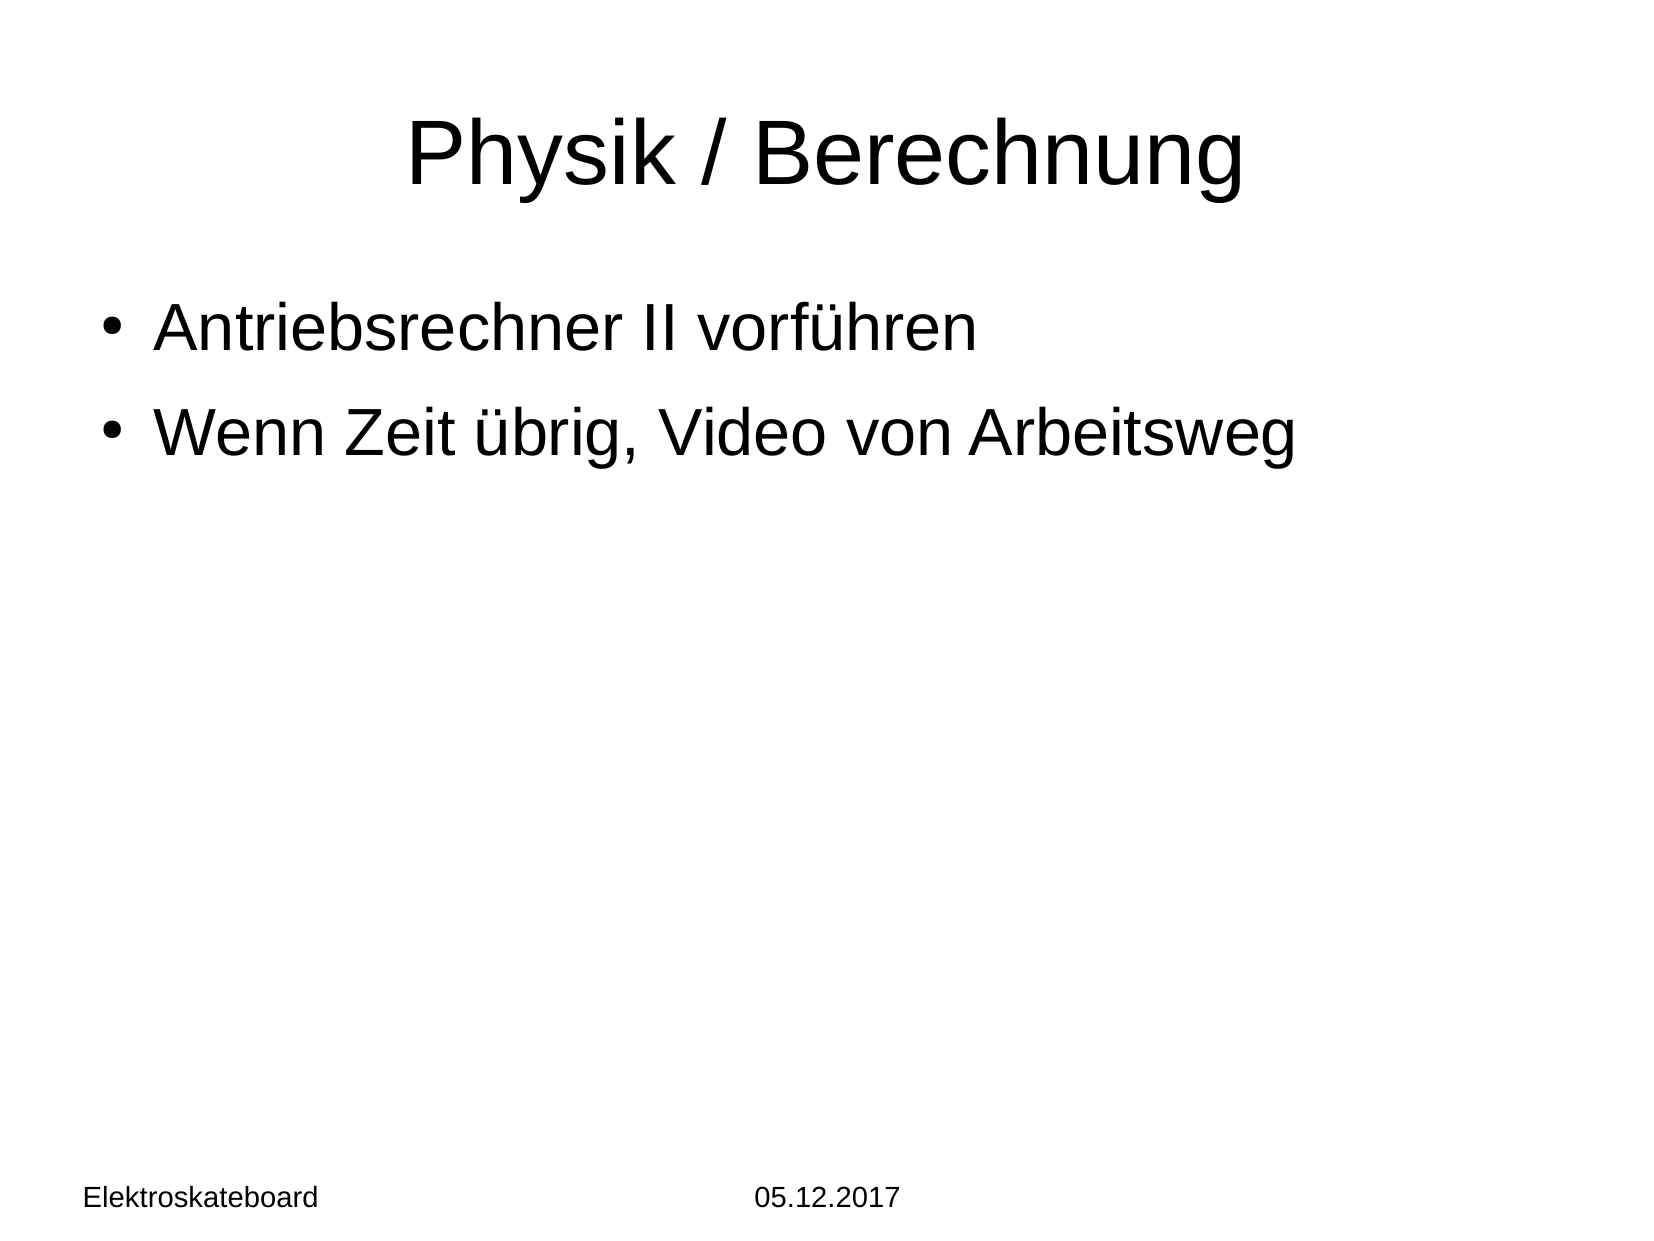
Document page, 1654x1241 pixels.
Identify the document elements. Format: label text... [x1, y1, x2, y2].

list Antriebsrechner II vorführen Wenn Zeit übrig, Video von Arbeitsweg [82, 290, 1571, 1010]
title Physik / Berechnung [82, 49, 1571, 257]
